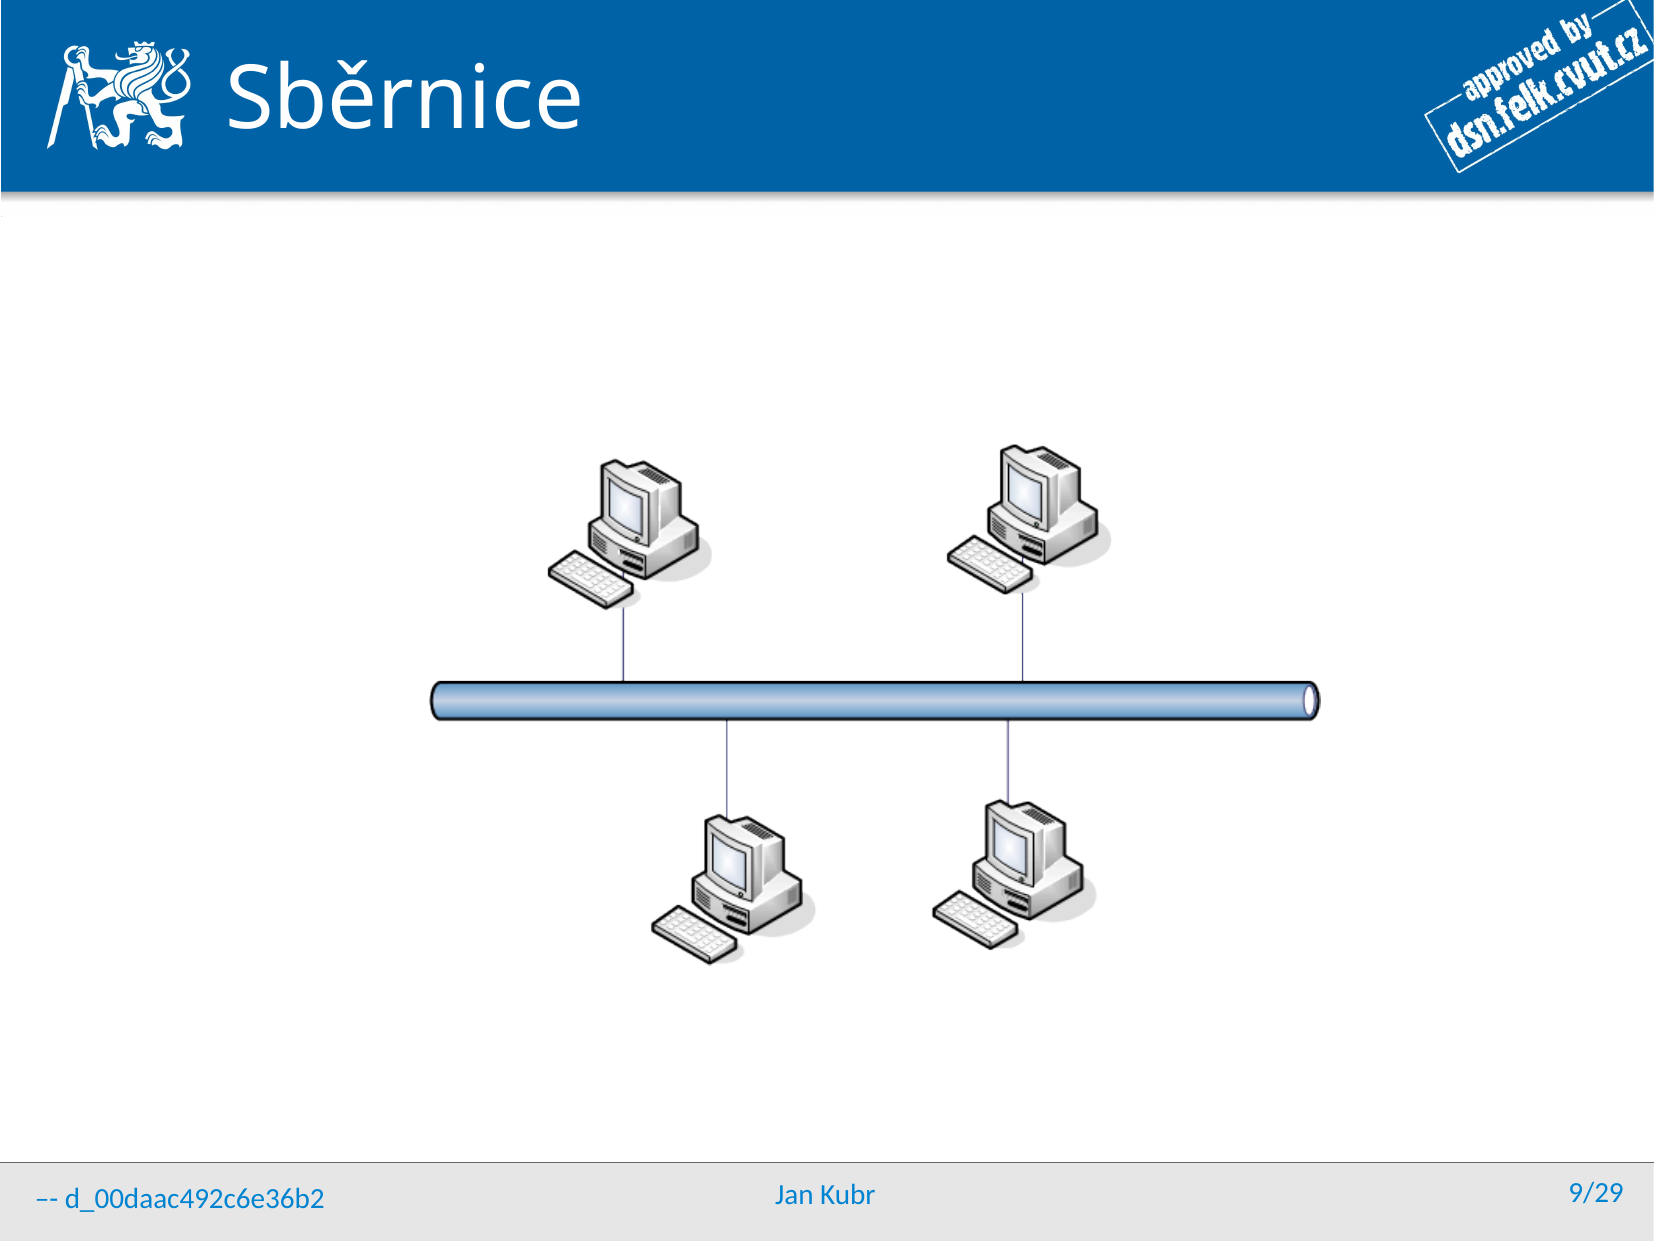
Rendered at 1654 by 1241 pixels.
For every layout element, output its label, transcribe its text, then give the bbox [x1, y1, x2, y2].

picture [429, 443, 1321, 966]
picture [1, 0, 1654, 217]
title Sběrnice [225, 0, 1426, 188]
